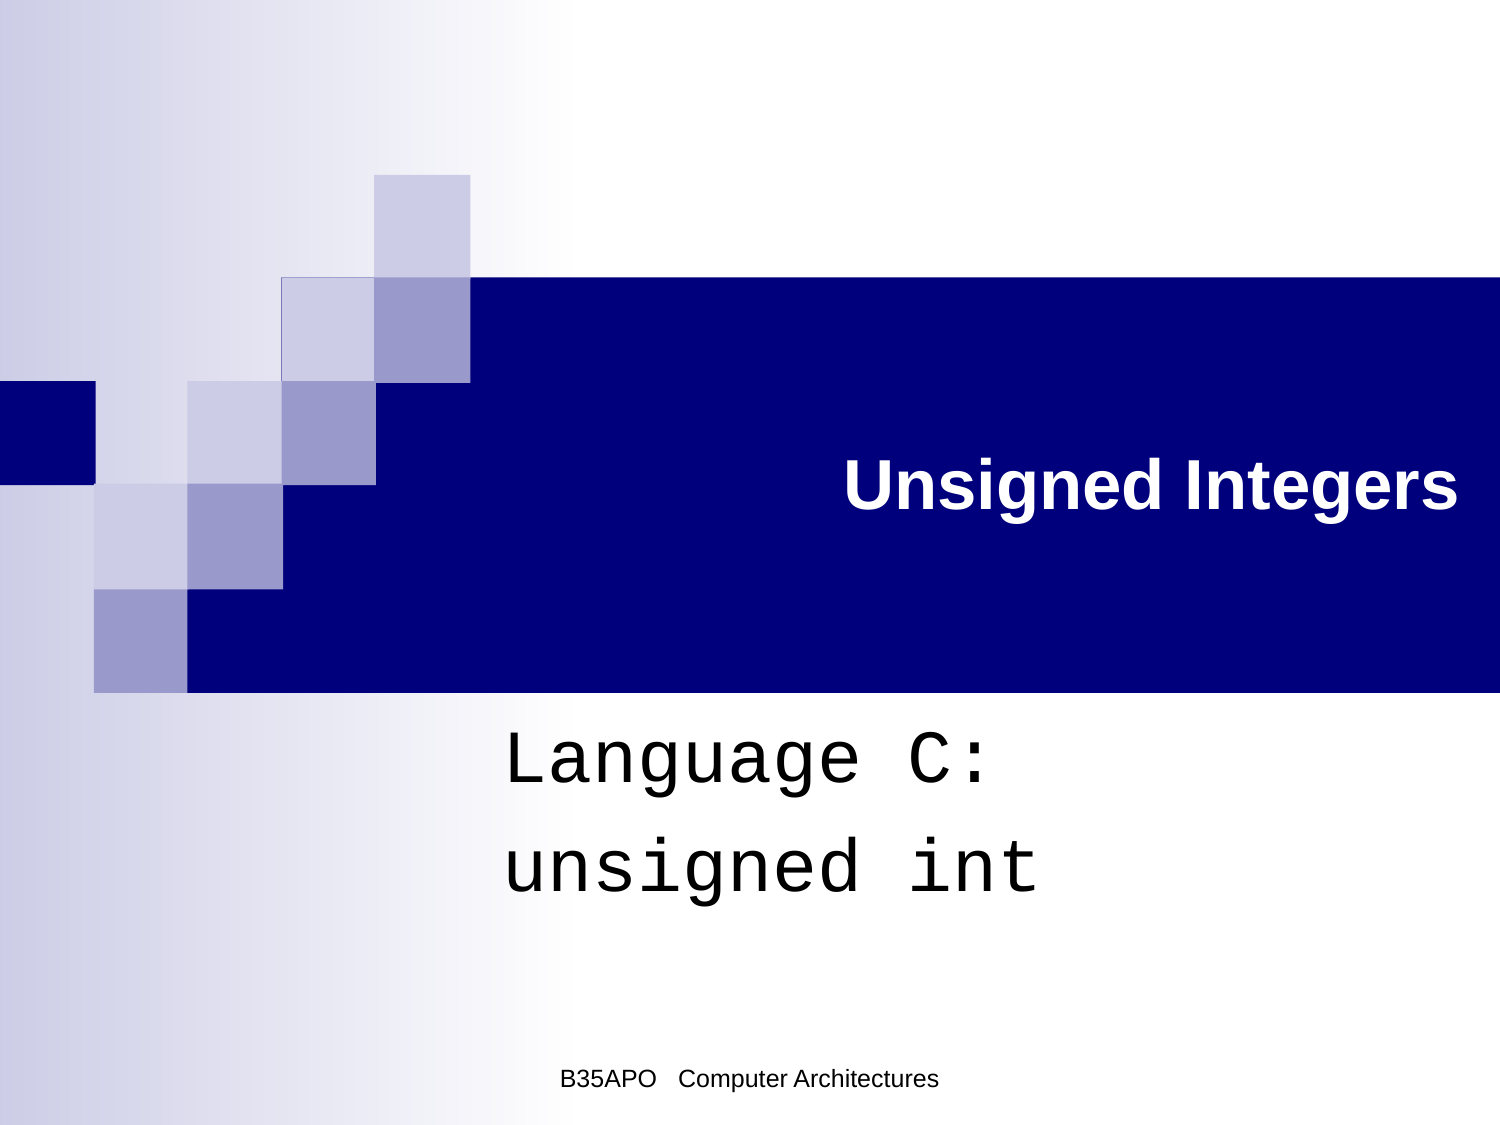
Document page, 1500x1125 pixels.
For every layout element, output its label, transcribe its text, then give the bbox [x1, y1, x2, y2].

title Unsigned Integers [487, 299, 1476, 663]
subtitle Language C: unsigned int [487, 699, 1476, 988]
text_box B35APO Computer Architectures [512, 1025, 988, 1101]
